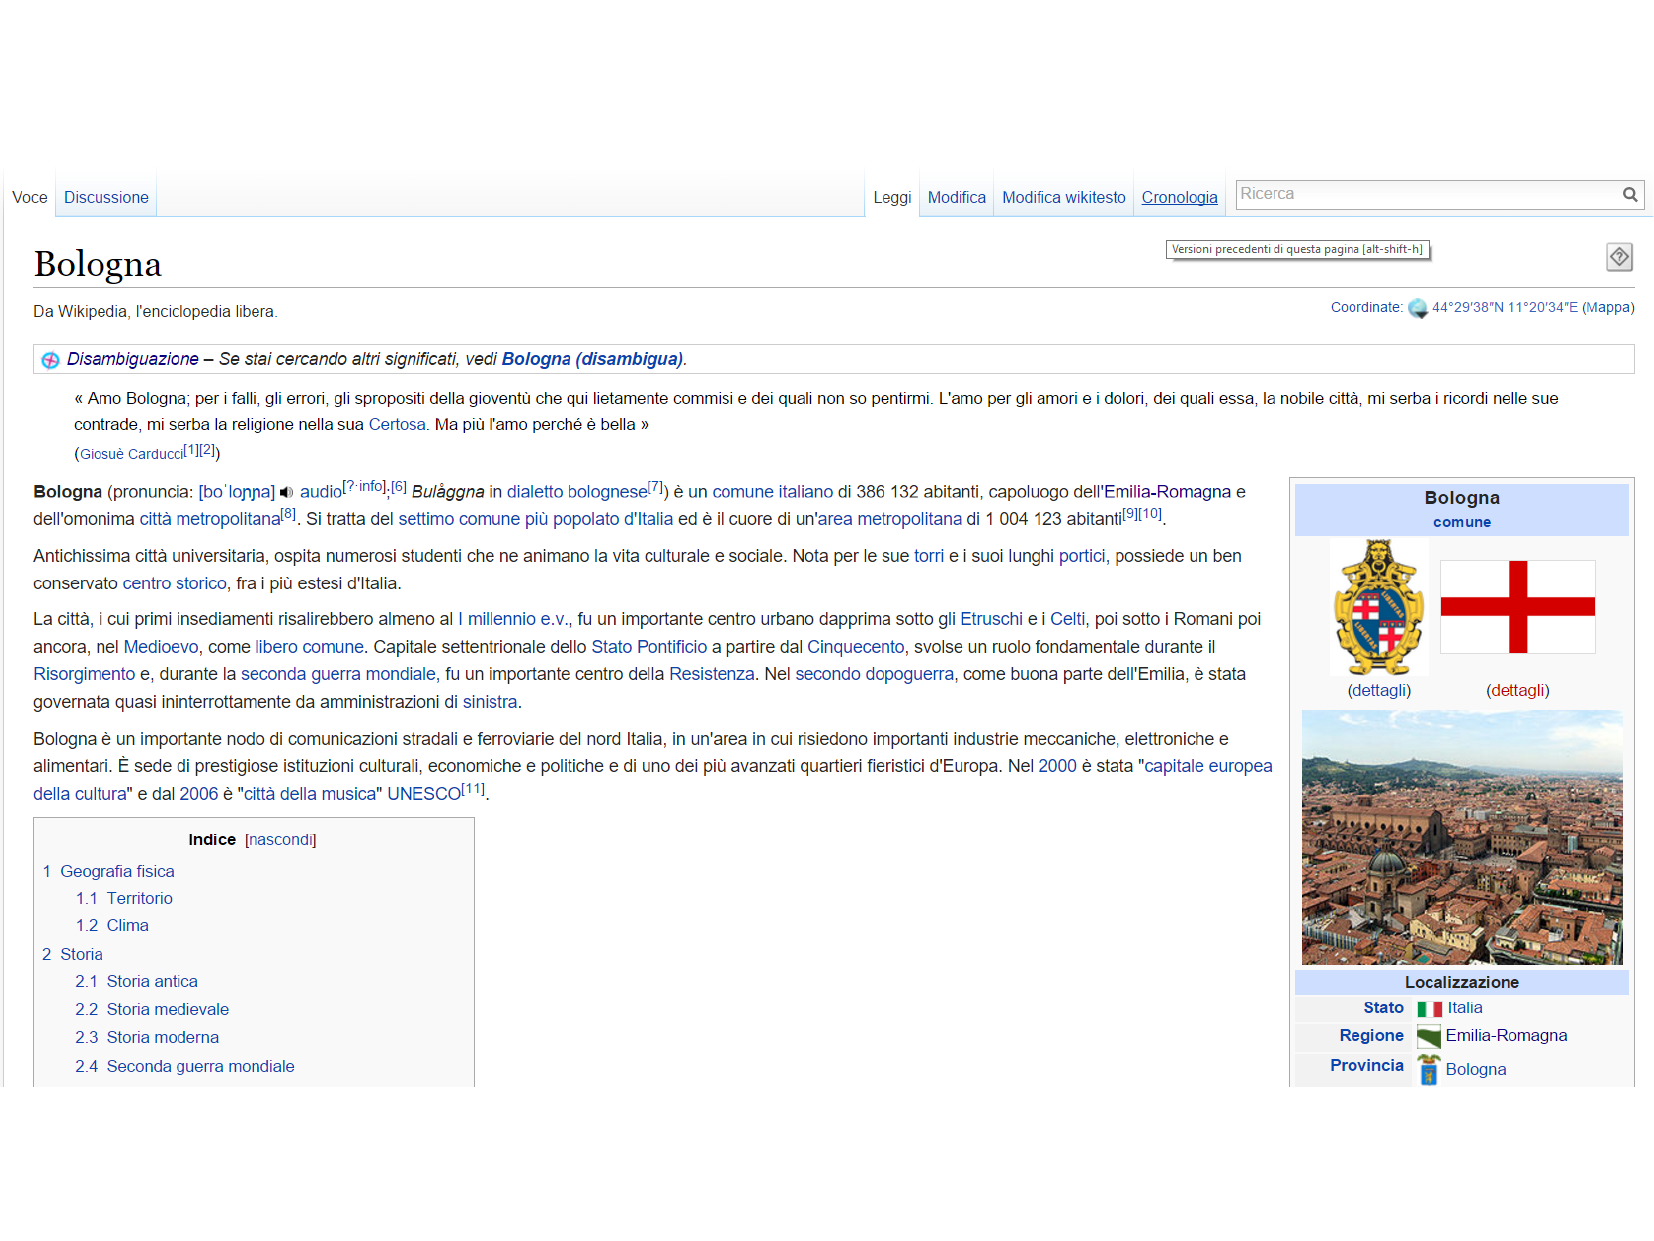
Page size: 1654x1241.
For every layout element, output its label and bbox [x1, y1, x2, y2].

picture [0, 160, 1654, 1087]
